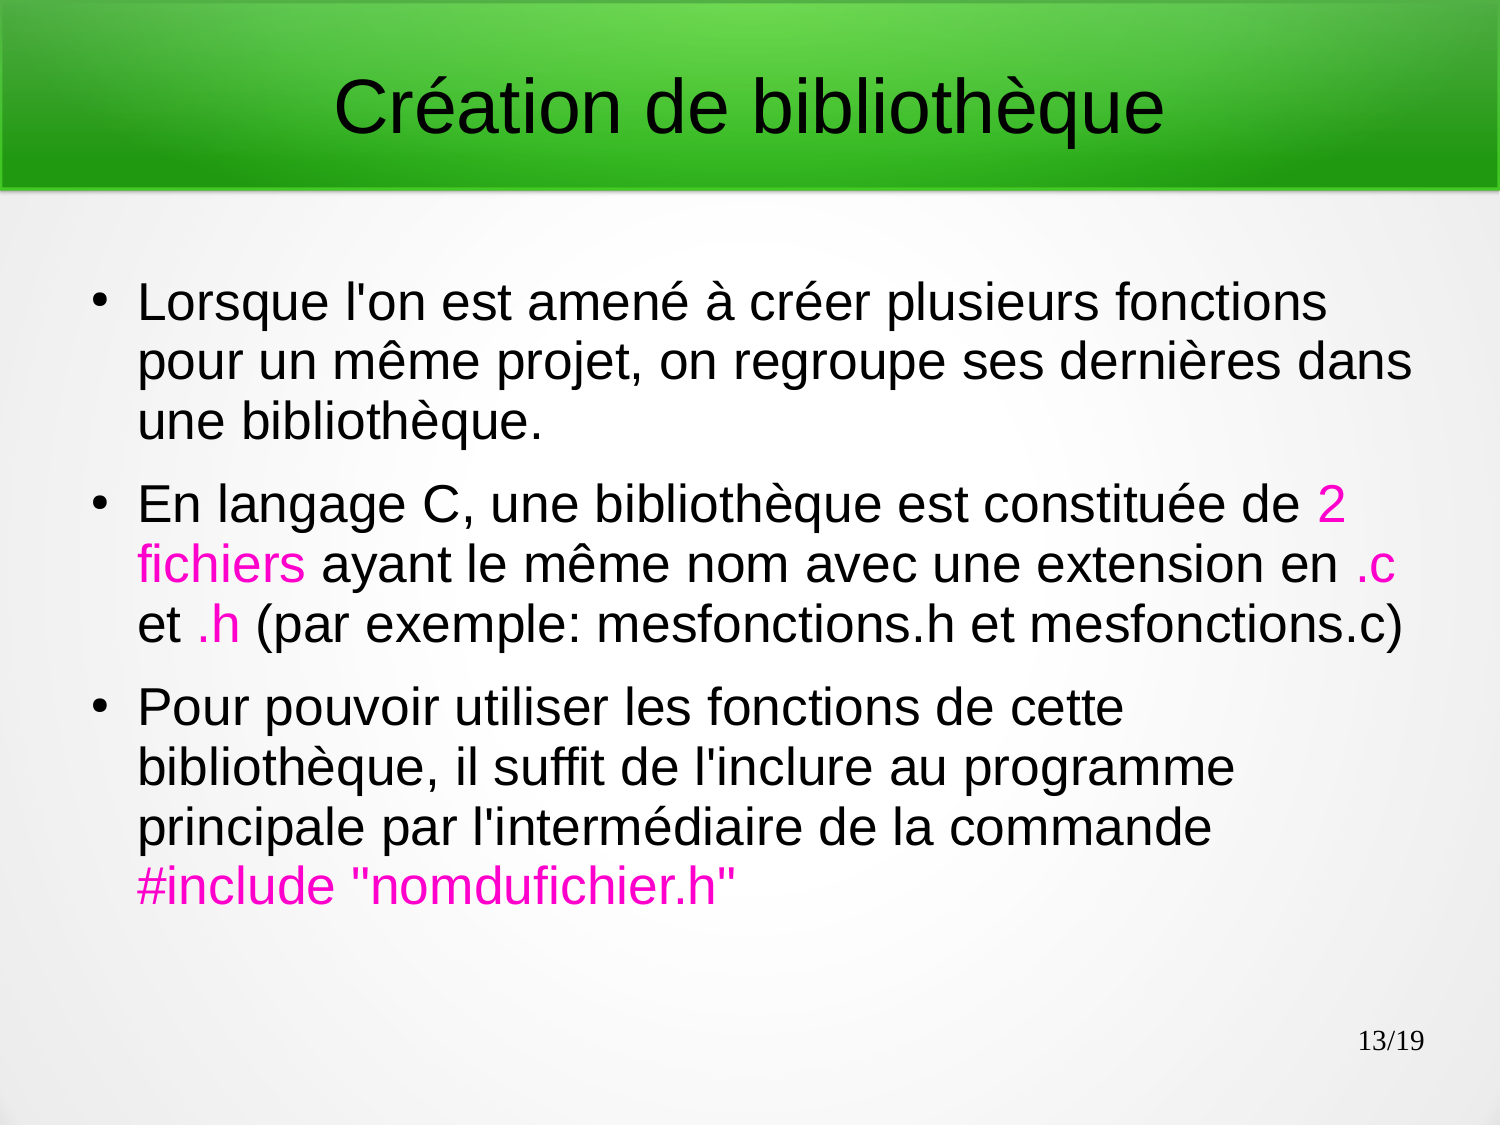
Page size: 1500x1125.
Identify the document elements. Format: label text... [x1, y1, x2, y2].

list Lorsque l'on est amené à créer plusieurs fonctions pour un même projet, on regroupe ses dernières dans une bibliothèque. En langage C, une bibliothèque est constituée de 2 fichiers ayant le même nom avec une extension en .c et .h (par exemple: mesfonctions.h et mesfonctions.c) Pour pouvoir utiliser les fonctions de cette bibliothèque, il suffit de l'inclure au programme principale par l'intermédiaire de la commande #include "nomdufichier.h" [75, 271, 1426, 924]
title Création de bibliothèque [75, 42, 1426, 172]
